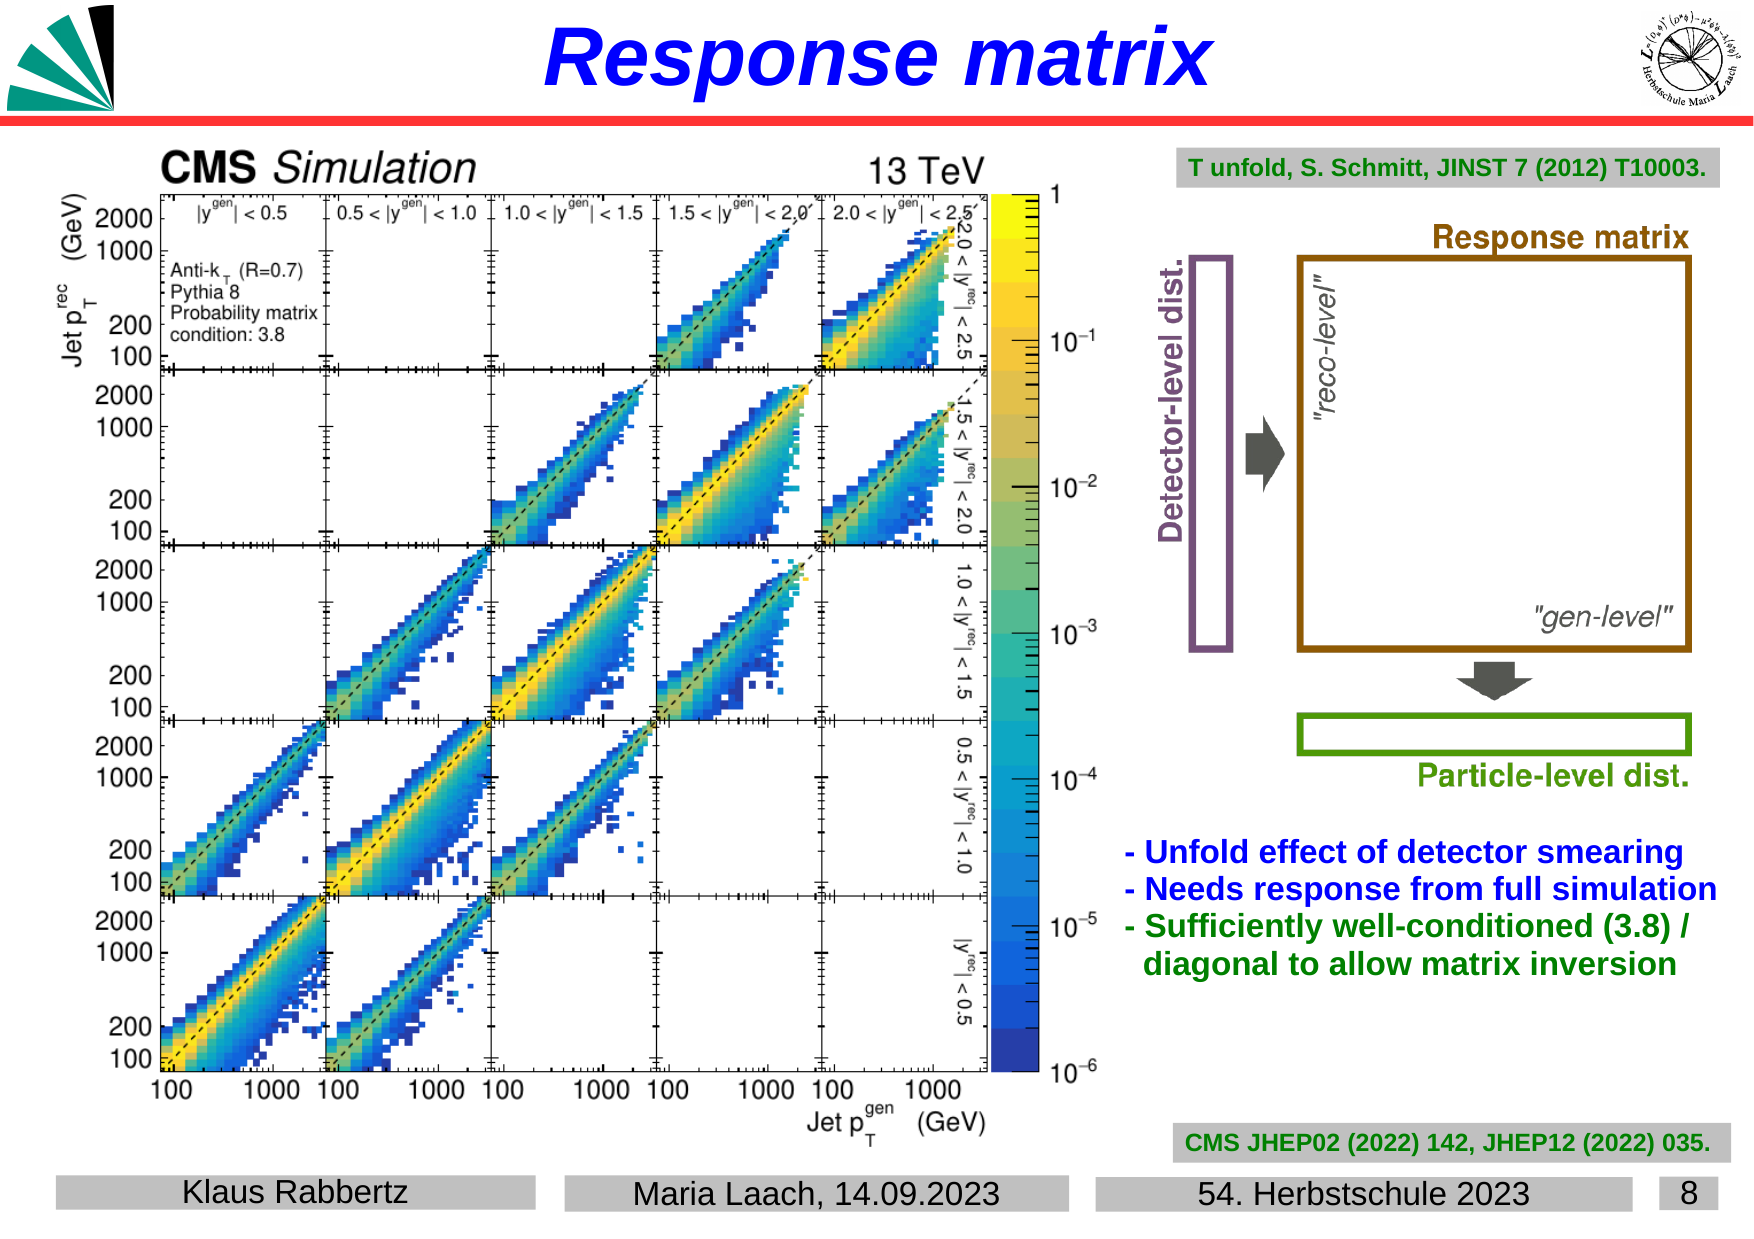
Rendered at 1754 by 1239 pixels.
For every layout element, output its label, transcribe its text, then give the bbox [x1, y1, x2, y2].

title Response matrix [129, 0, 1627, 114]
picture [43, 139, 1106, 1163]
picture [1641, 11, 1741, 106]
text_box CMS JHEP02 (2022) 142, JHEP12 (2022) 035. [1172, 1122, 1732, 1163]
picture [1147, 219, 1715, 795]
picture [7, 5, 114, 112]
text_box T unfold, S. Schmitt, JINST 7 (2012) T10003. [1176, 147, 1720, 188]
text_box - Unfold effect of detector smearing - Needs response from full simulation - Sufficiently well-conditioned (3.8) / diagonal to allow matrix inversion [1112, 827, 1731, 988]
